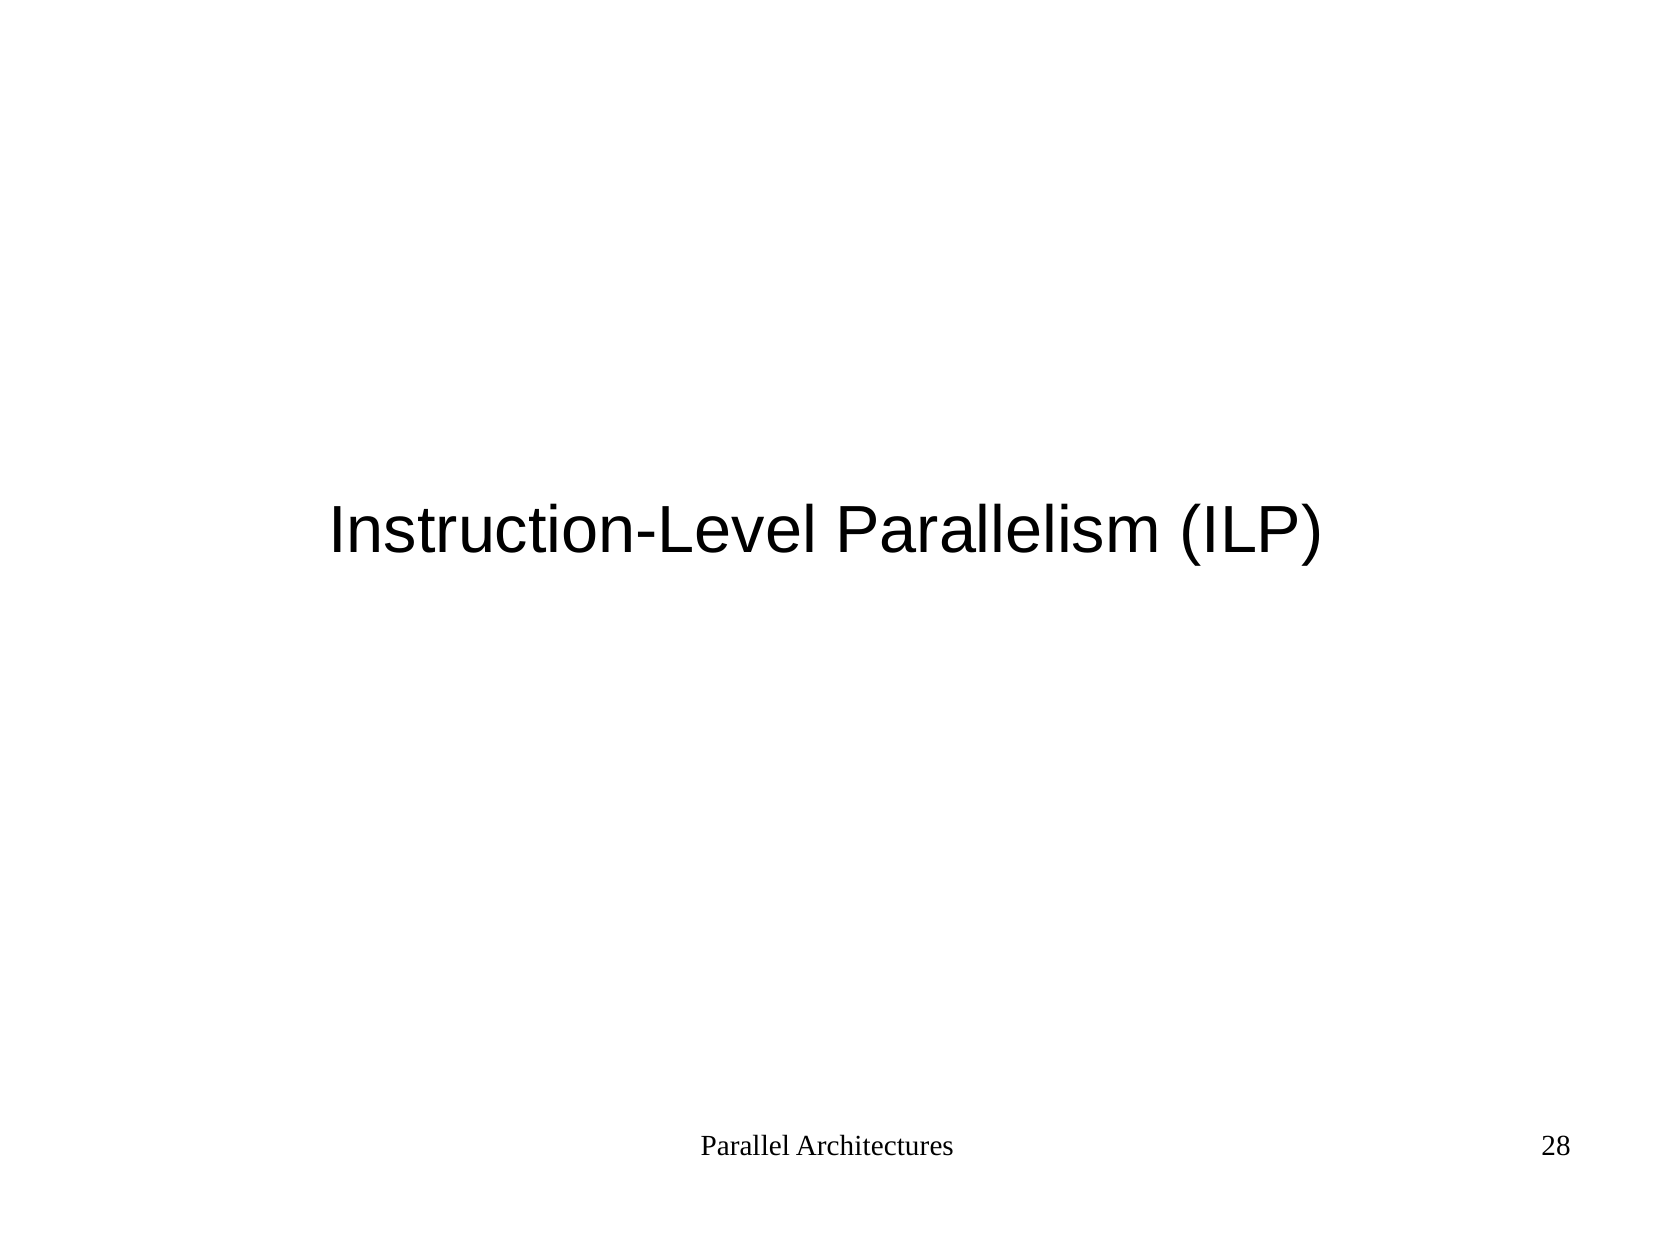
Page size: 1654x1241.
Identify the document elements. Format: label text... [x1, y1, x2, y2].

subtitle Instruction-Level Parallelism (ILP) [82, 49, 1571, 1010]
